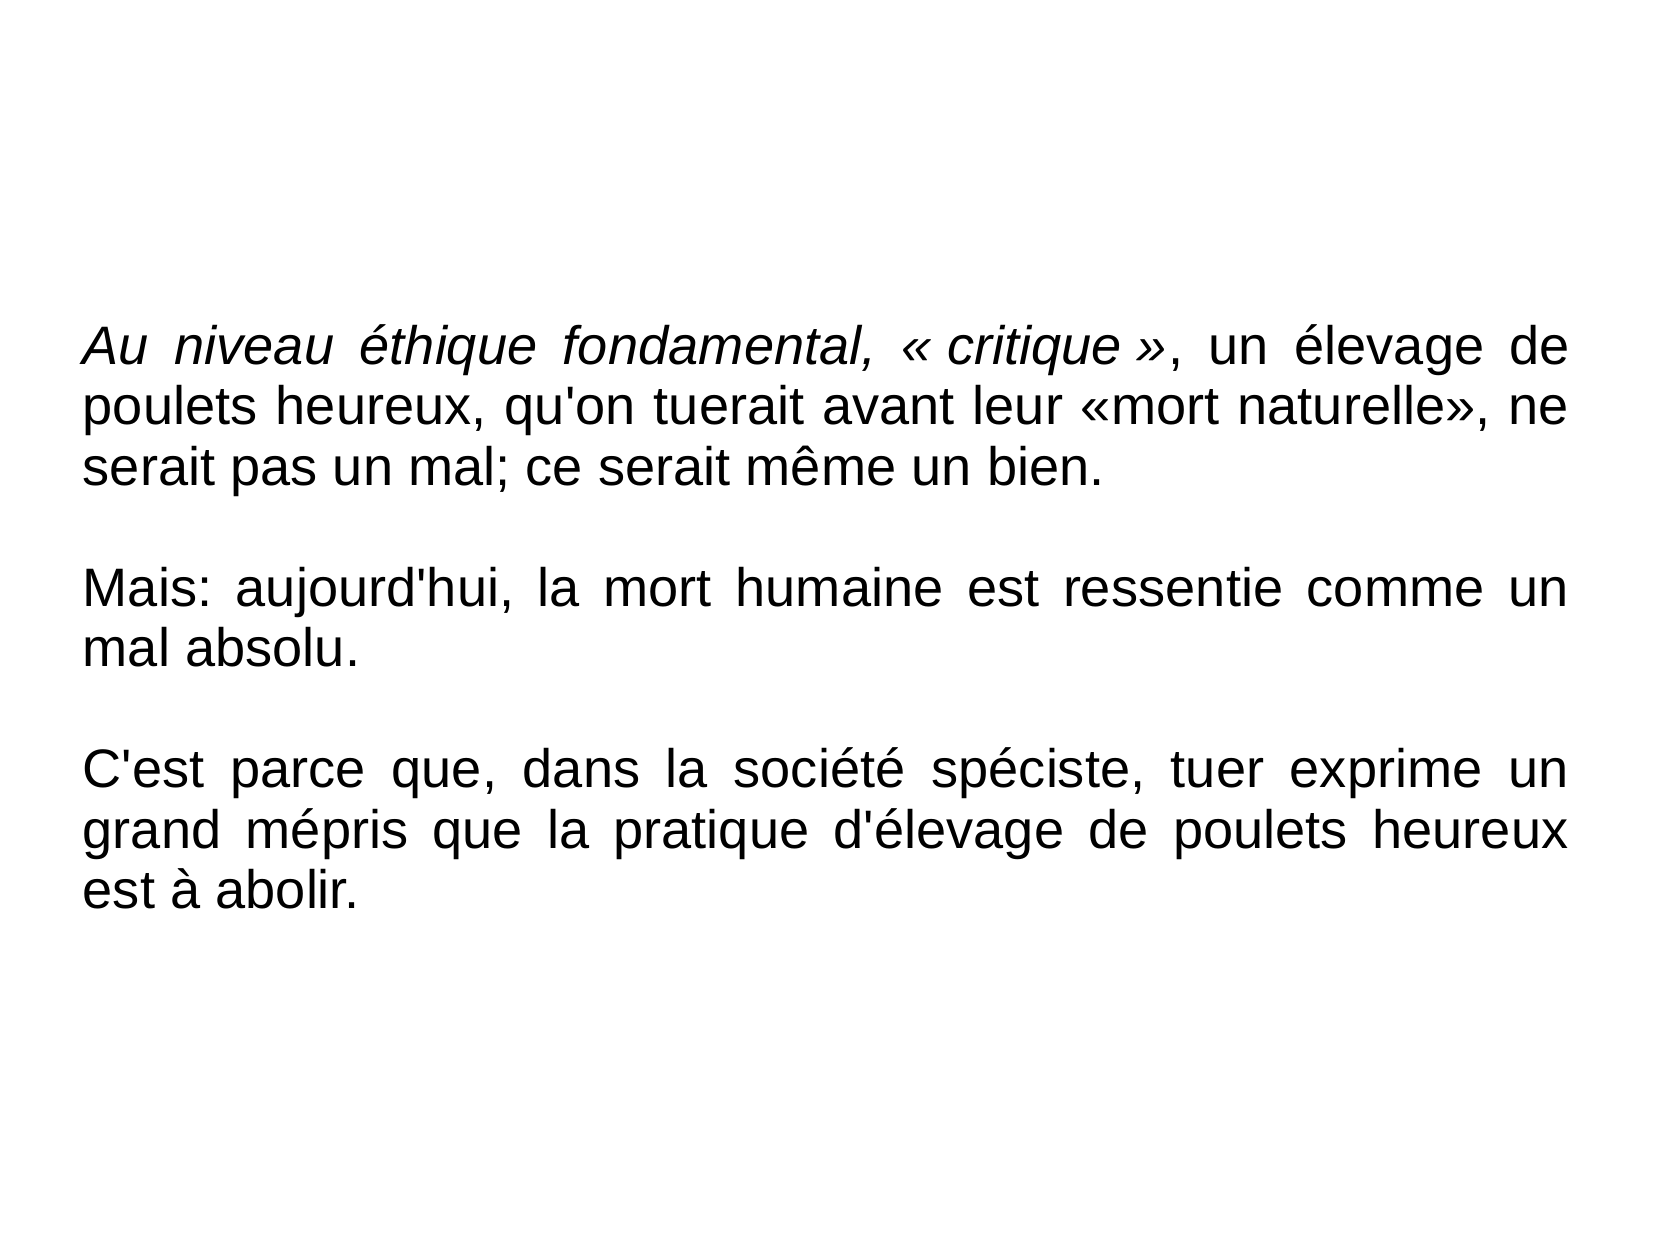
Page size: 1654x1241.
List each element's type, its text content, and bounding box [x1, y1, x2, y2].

text_box Au niveau éthique fondamental, « critique », un élevage de poulets heureux, qu'on tuerait avant leur «mort naturelle», ne serait pas un mal; ce serait même un bien. Mais: aujourd'hui, la mort humaine est ressentie comme un mal absolu. C'est parce que, dans la société spéciste, tuer exprime un grand mépris que la pratique d'élevage de poulets heureux est à abolir. [82, 112, 1571, 1124]
